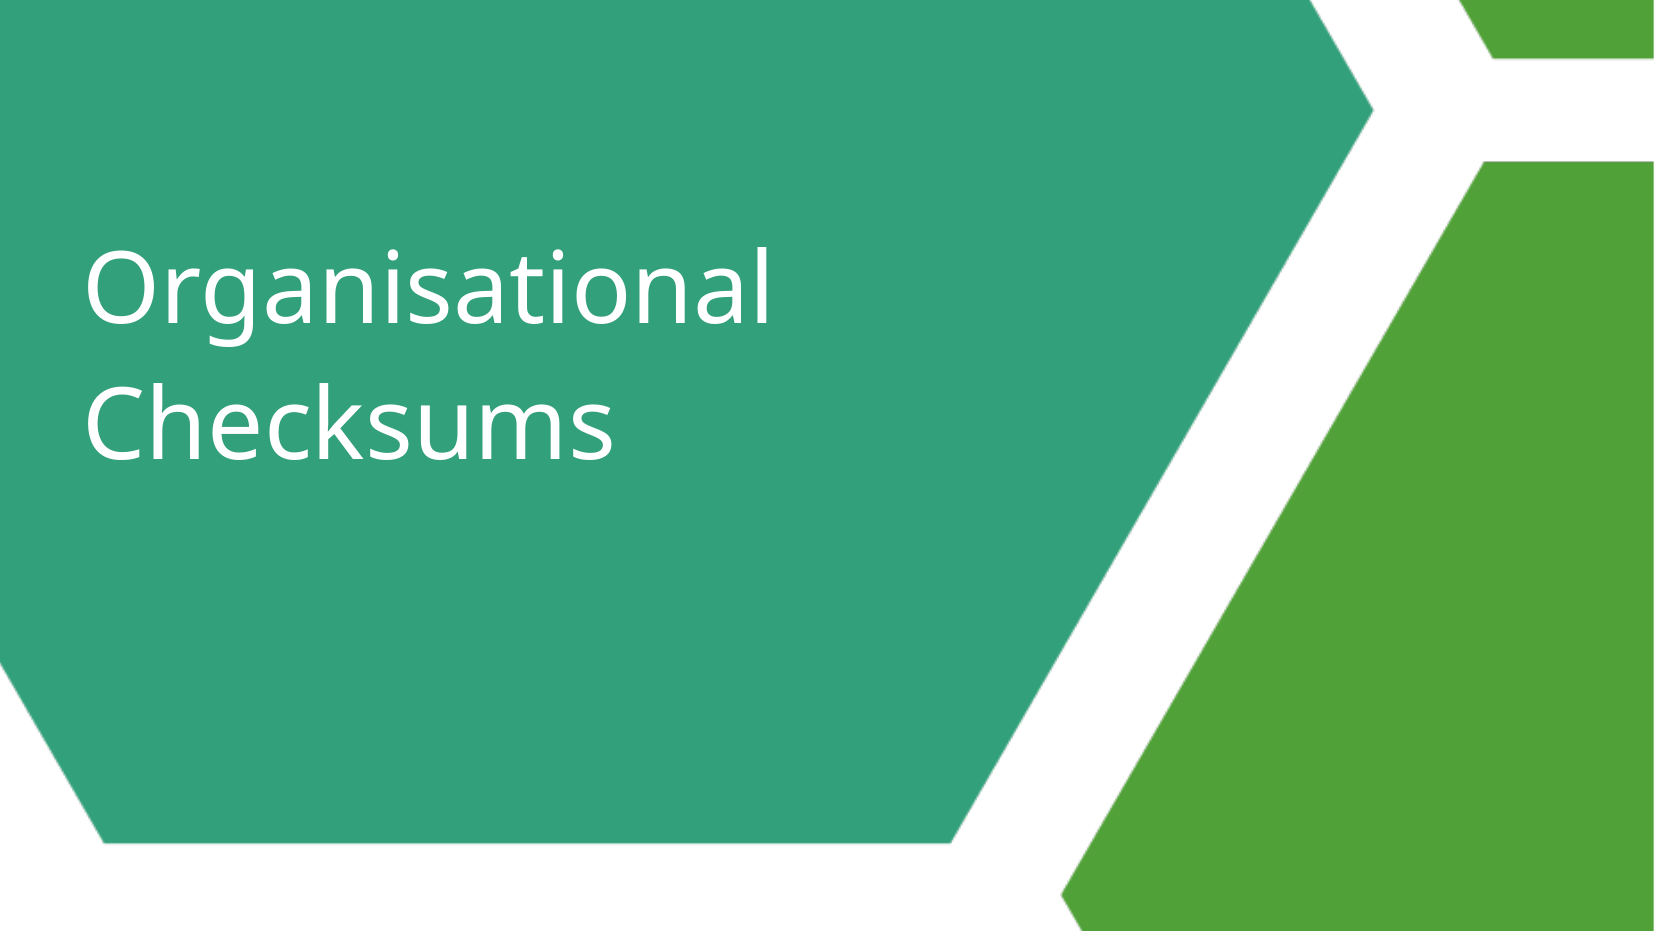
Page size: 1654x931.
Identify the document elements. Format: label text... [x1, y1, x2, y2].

title Organisational Checksums [82, 219, 1218, 486]
picture [0, 0, 1654, 931]
